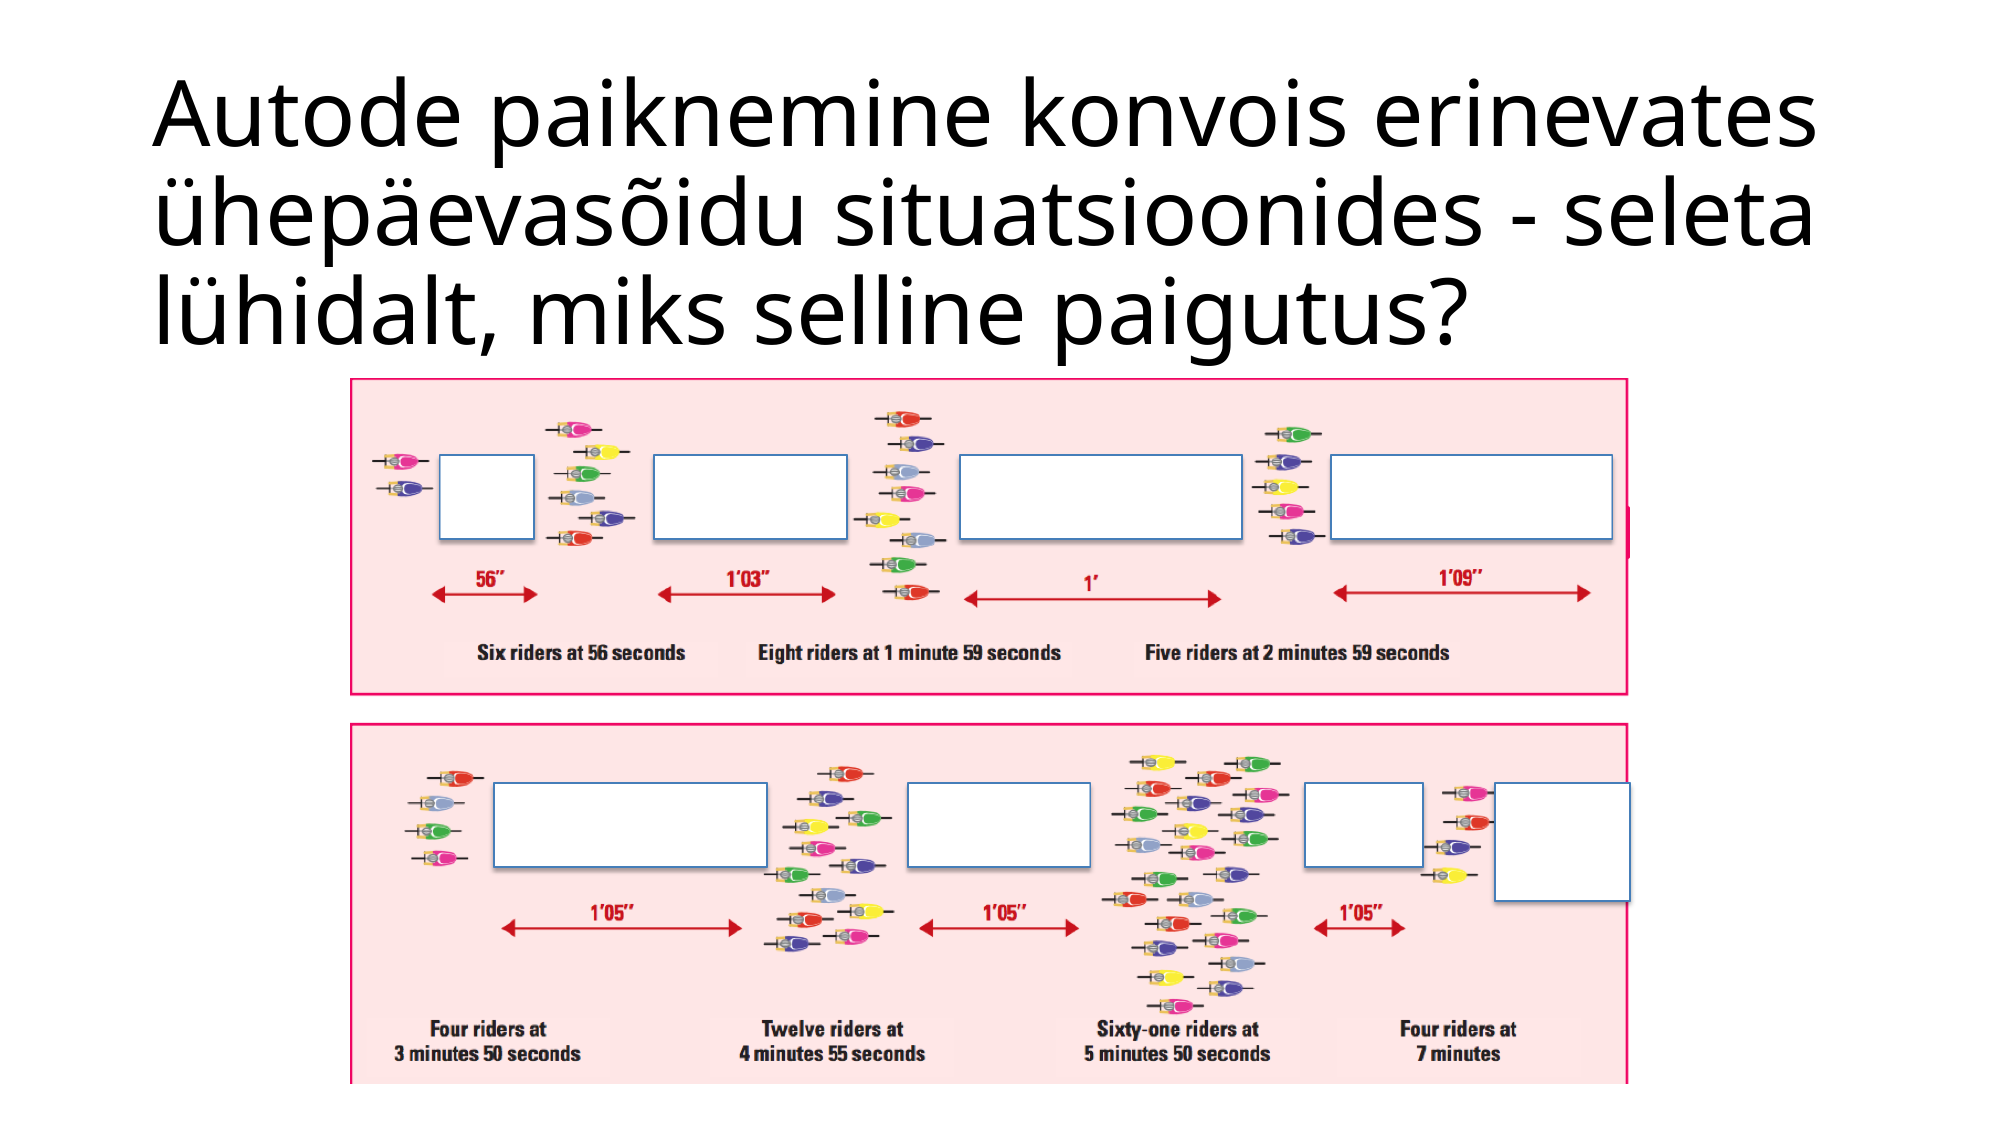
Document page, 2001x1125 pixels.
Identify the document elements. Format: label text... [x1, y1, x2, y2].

title Autode paiknemine konvois erinevates ühepäevasõidu situatsioonides - seleta lühidalt, miks selline paigutus? [137, 59, 1863, 278]
picture [313, 375, 1654, 1088]
